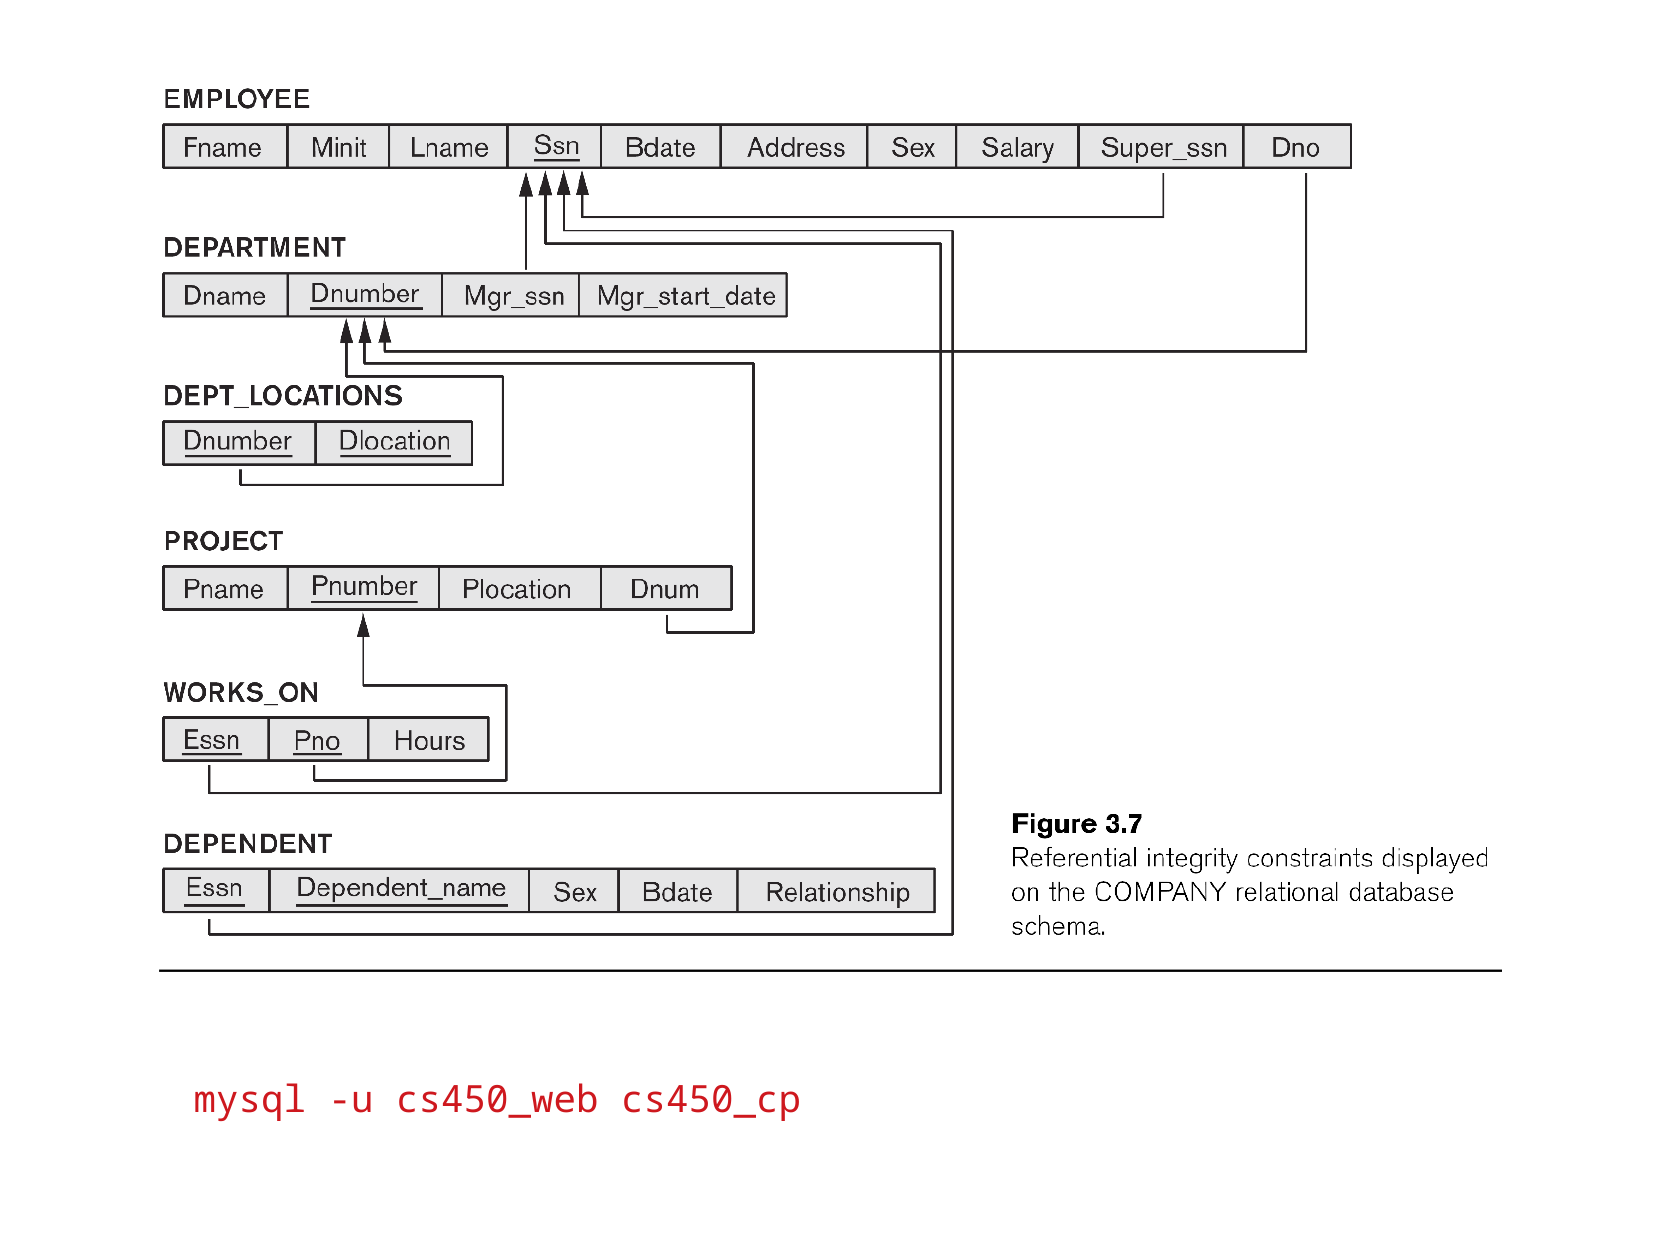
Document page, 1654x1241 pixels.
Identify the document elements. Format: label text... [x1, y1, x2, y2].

picture [146, 77, 1508, 975]
text_box mysql -u cs450_web cs450_cp [178, 1065, 1051, 1167]
